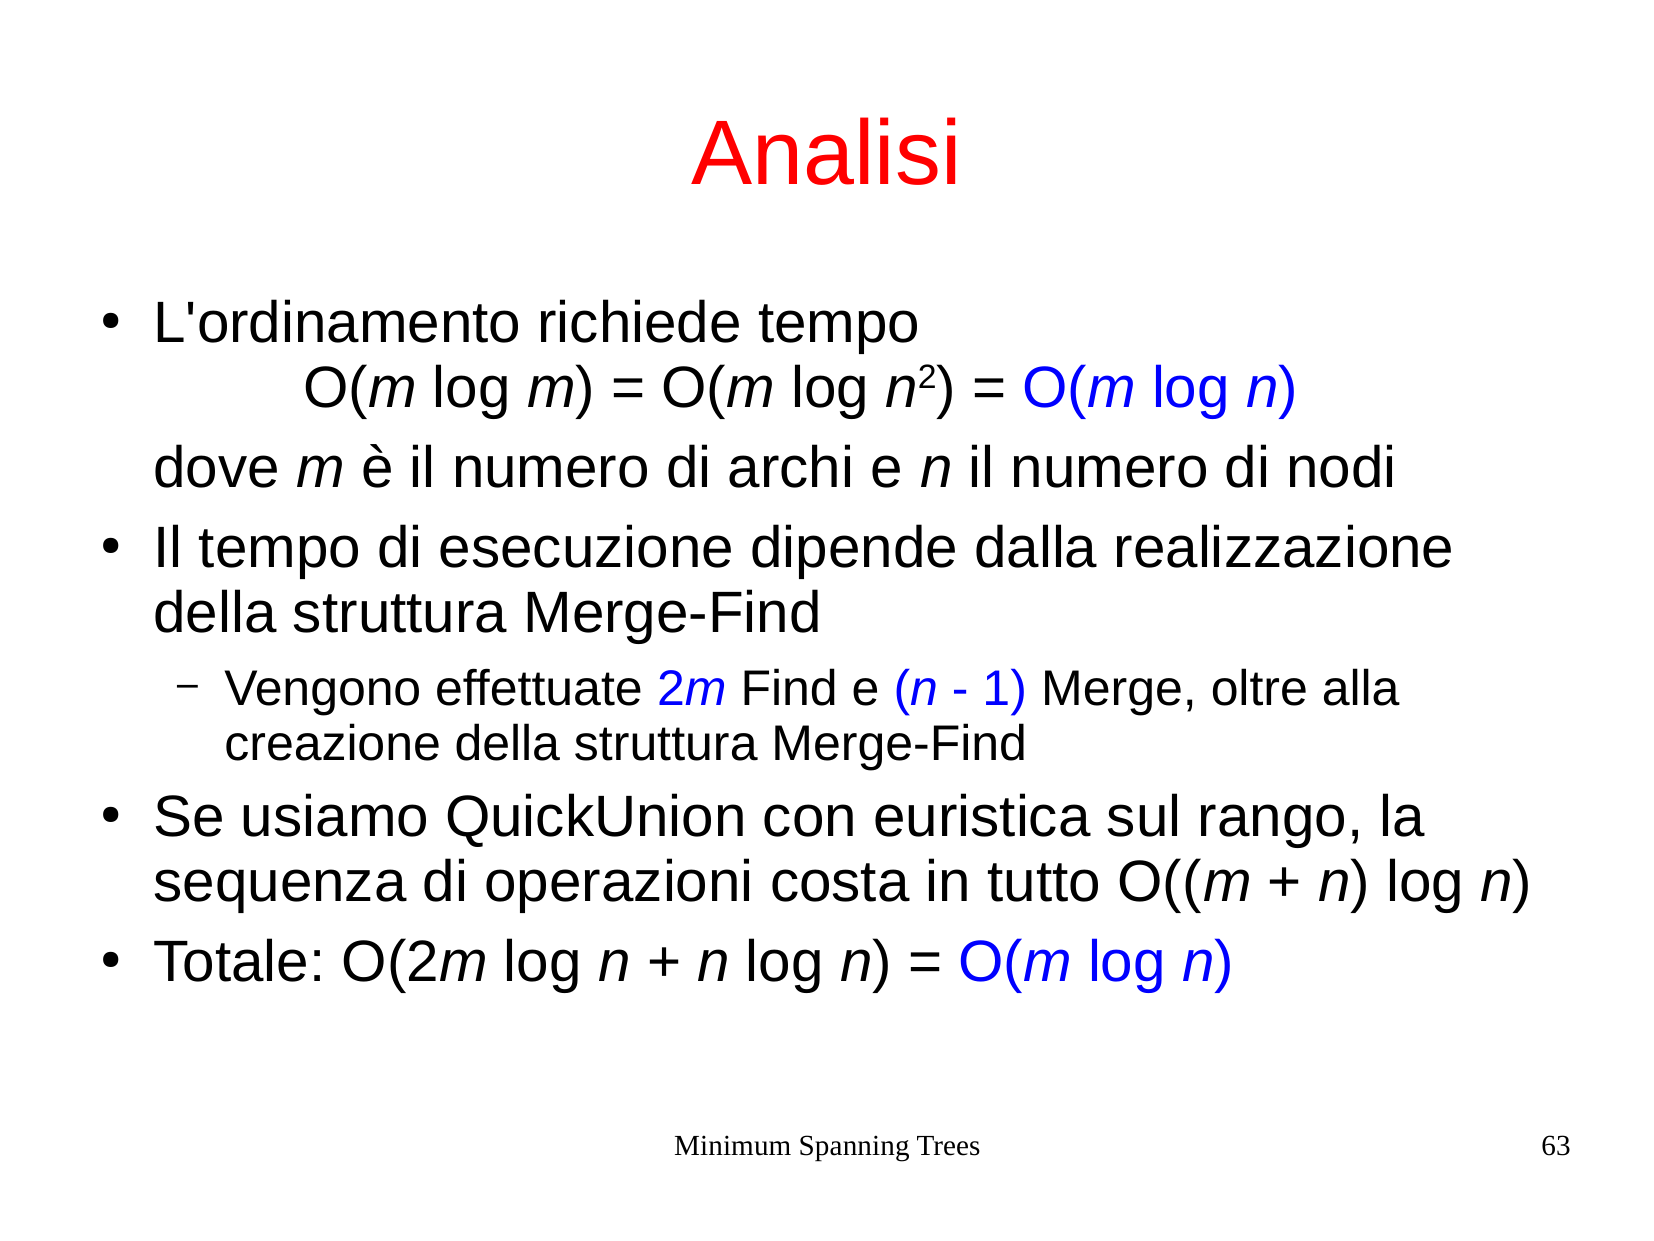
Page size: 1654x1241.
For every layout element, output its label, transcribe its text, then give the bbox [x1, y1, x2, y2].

title Analisi [82, 49, 1571, 257]
list L'ordinamento richiede tempo O(m log m) = O(m log n2) = O(m log n) dove m è il numero di archi e n il numero di nodi Il tempo di esecuzione dipende dalla realizzazione della struttura Merge-Find Vengono effettuate 2m Find e (n - 1) Merge, oltre alla creazione della struttura Merge-Find Se usiamo QuickUnion con euristica sul rango, la sequenza di operazioni costa in tutto O((m + n) log n) Totale: O(2m log n + n log n) = O(m log n) [82, 290, 1571, 1109]
